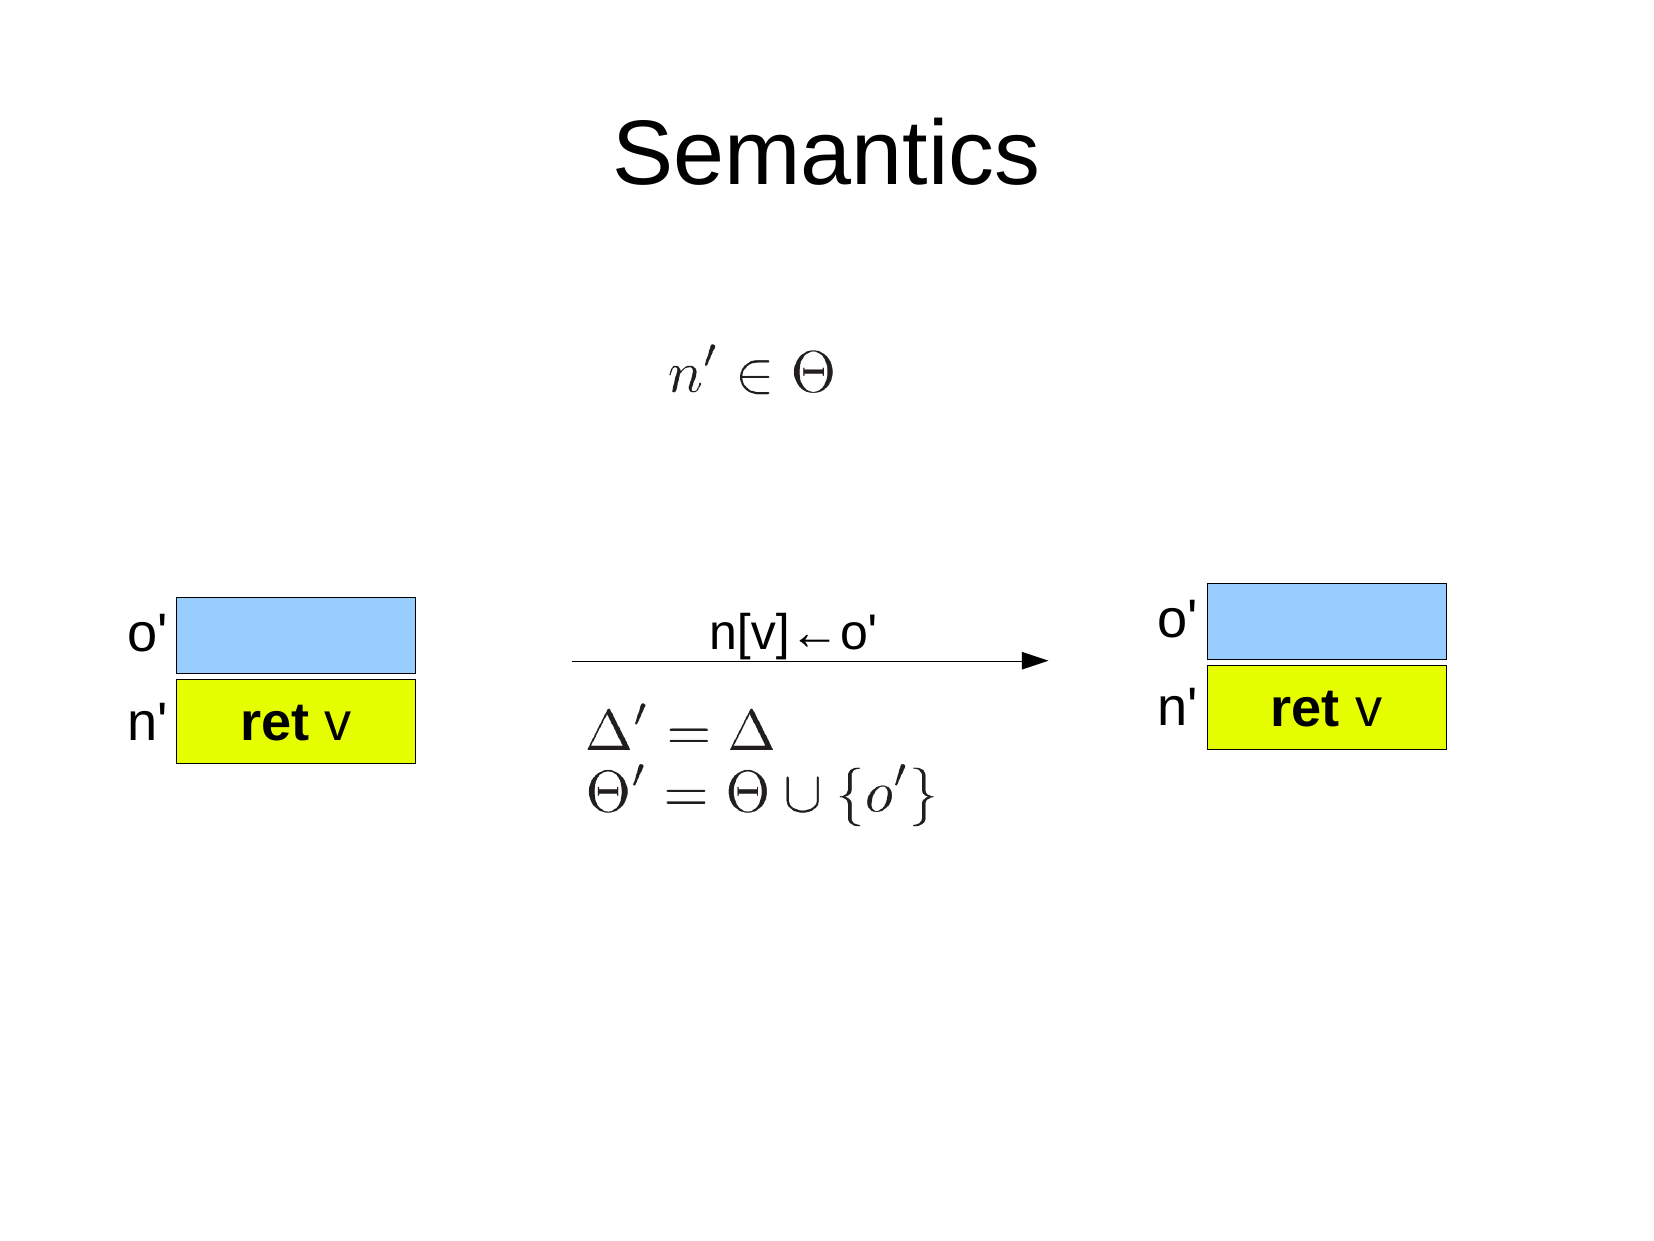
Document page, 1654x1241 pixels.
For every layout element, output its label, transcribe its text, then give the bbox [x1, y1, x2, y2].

picture [663, 341, 839, 400]
picture [581, 760, 955, 831]
text_box ret v [176, 679, 416, 764]
text_box n[v]←o' [694, 596, 931, 668]
text_box o' [1142, 581, 1218, 657]
text_box n' [1142, 669, 1214, 745]
text_box [1207, 583, 1447, 660]
text_box ret v [1207, 665, 1447, 750]
text_box n' [112, 683, 183, 759]
text_box [176, 597, 416, 674]
picture [580, 700, 779, 759]
text_box o' [112, 595, 187, 671]
title Semantics [82, 49, 1571, 257]
